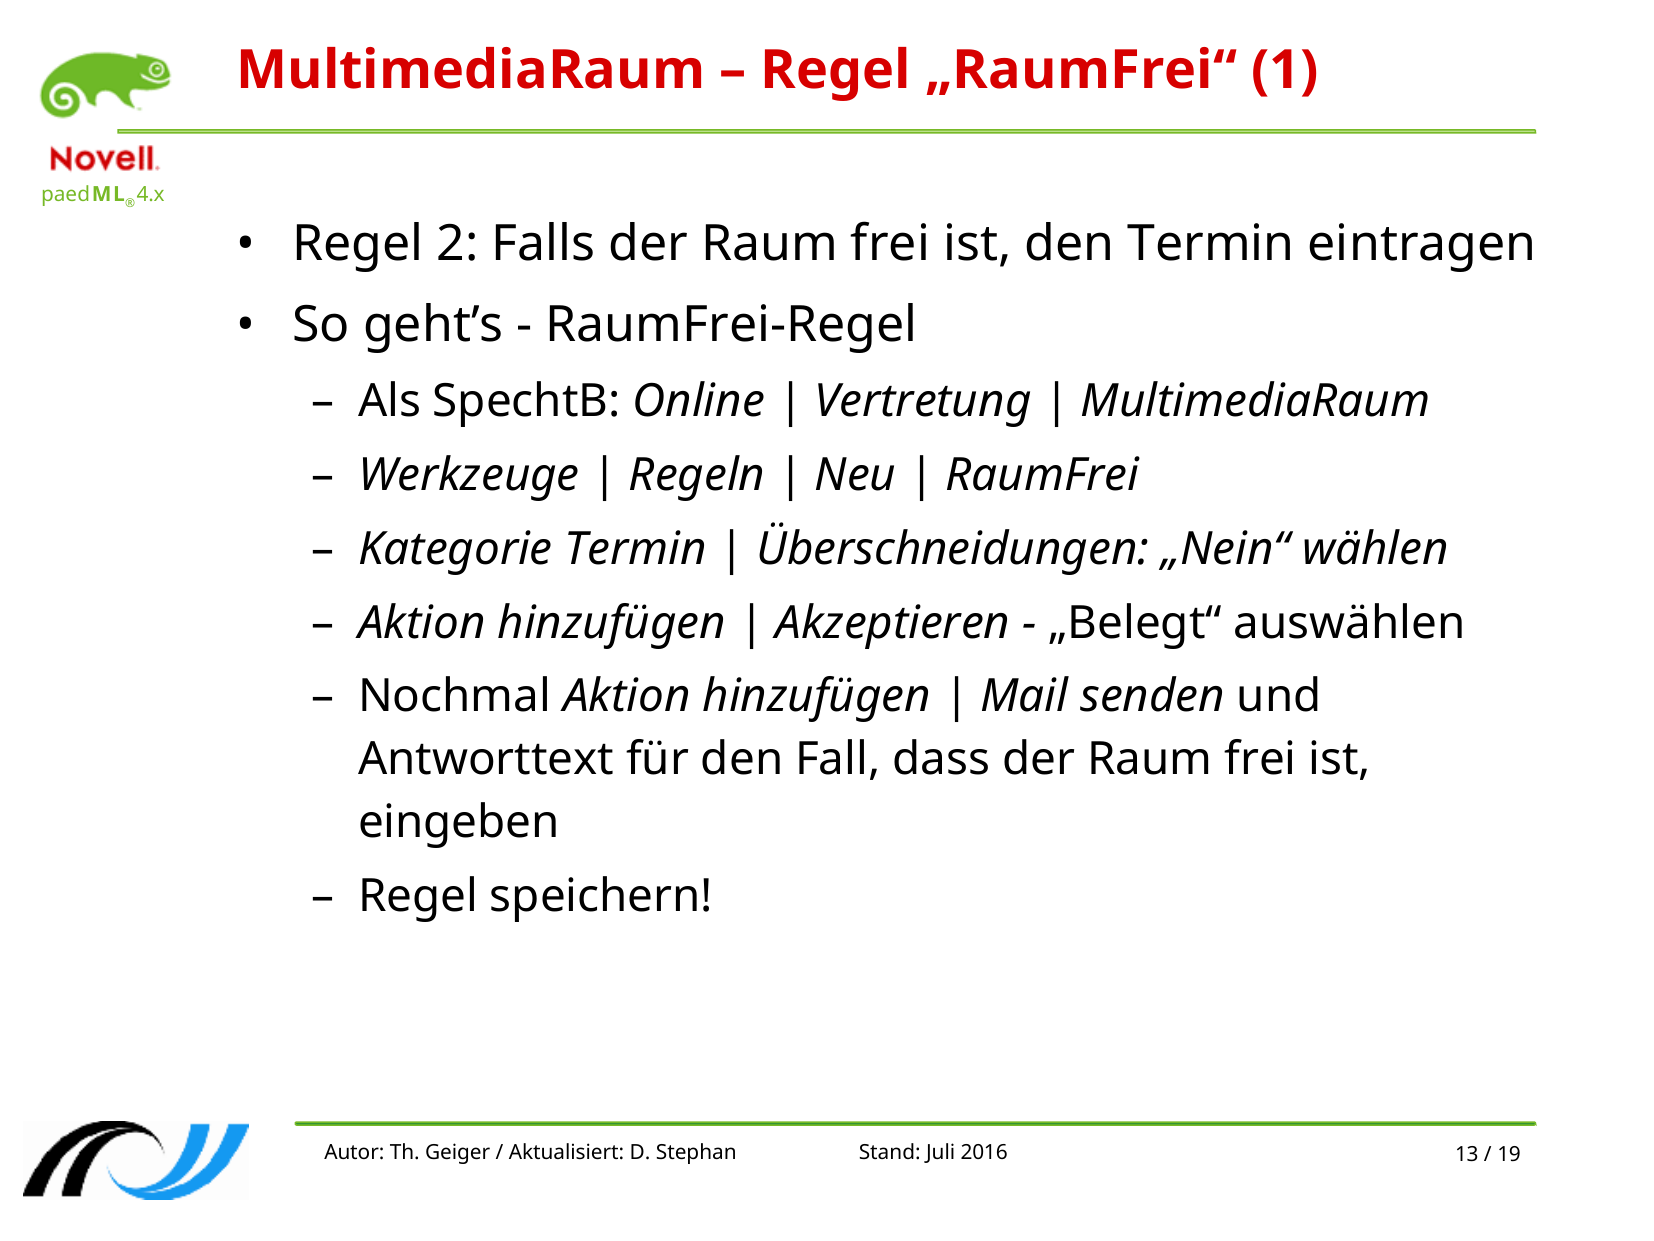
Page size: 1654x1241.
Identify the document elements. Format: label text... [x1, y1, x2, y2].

title MultimediaRaum – Regel „RaumFrei“ (1) [236, 17, 1536, 119]
picture [26, 35, 184, 193]
picture [23, 1121, 249, 1200]
list Regel 2: Falls der Raum frei ist, den Termin eintragen So geht’s - RaumFrei-Regel Als SpechtB: Online | Vertretung | MultimediaRaum Werkzeuge | Regeln | Neu | RaumFrei Kategorie Termin | Überschneidungen: „Nein“ wählen Aktion hinzufügen | Akzeptieren - „Belegt“ auswählen Nochmal Aktion hinzufügen | Mail senden und Antworttext für den Fall, dass der Raum frei ist, eingeben Regel speichern! [236, 206, 1565, 1064]
